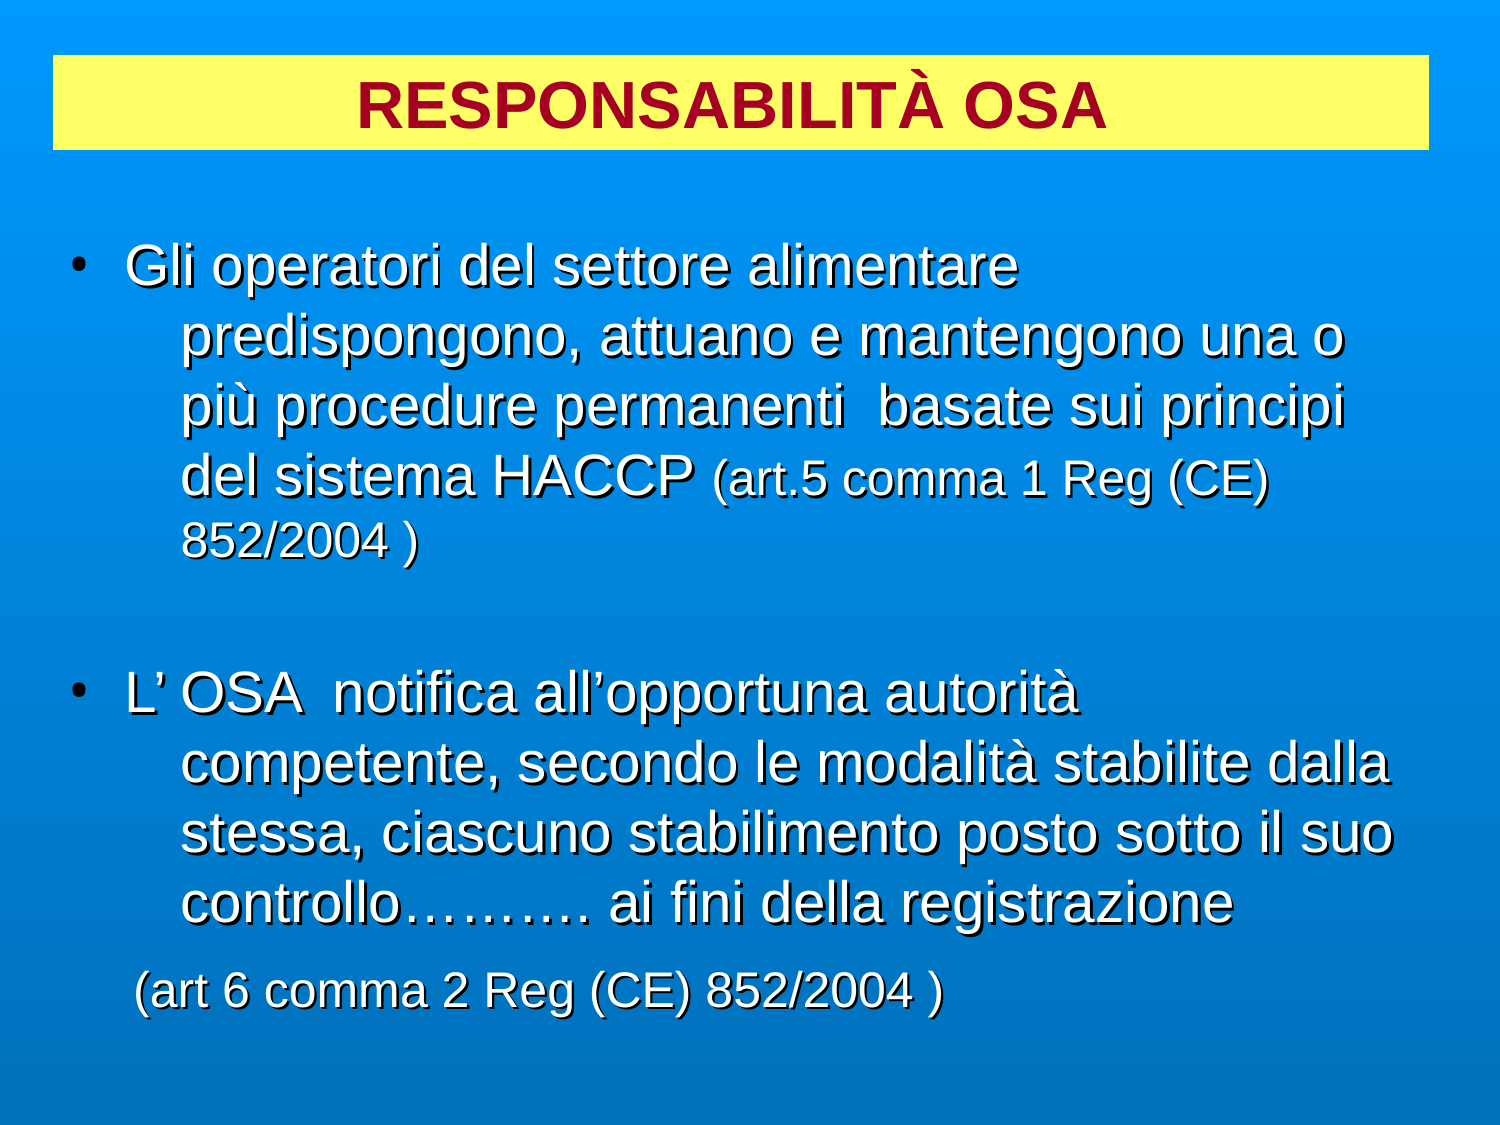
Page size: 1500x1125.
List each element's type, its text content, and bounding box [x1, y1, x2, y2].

text_box RESPONSABILITÀ OSA [53, 55, 1429, 150]
text_box Gli operatori del settore alimentare predispongono, attuano e mantengono una o più procedure permanenti basate sui principi del sistema HACCP (art.5 comma 1 Reg (CE) 852/2004 ) L’ OSA notifica all’opportuna autorità competente, secondo le modalità stabilite dalla stessa, ciascuno stabilimento posto sotto il suo controllo………. ai fini della registrazione (art 6 comma 2 Reg (CE) 852/2004 ) [53, 220, 1423, 976]
